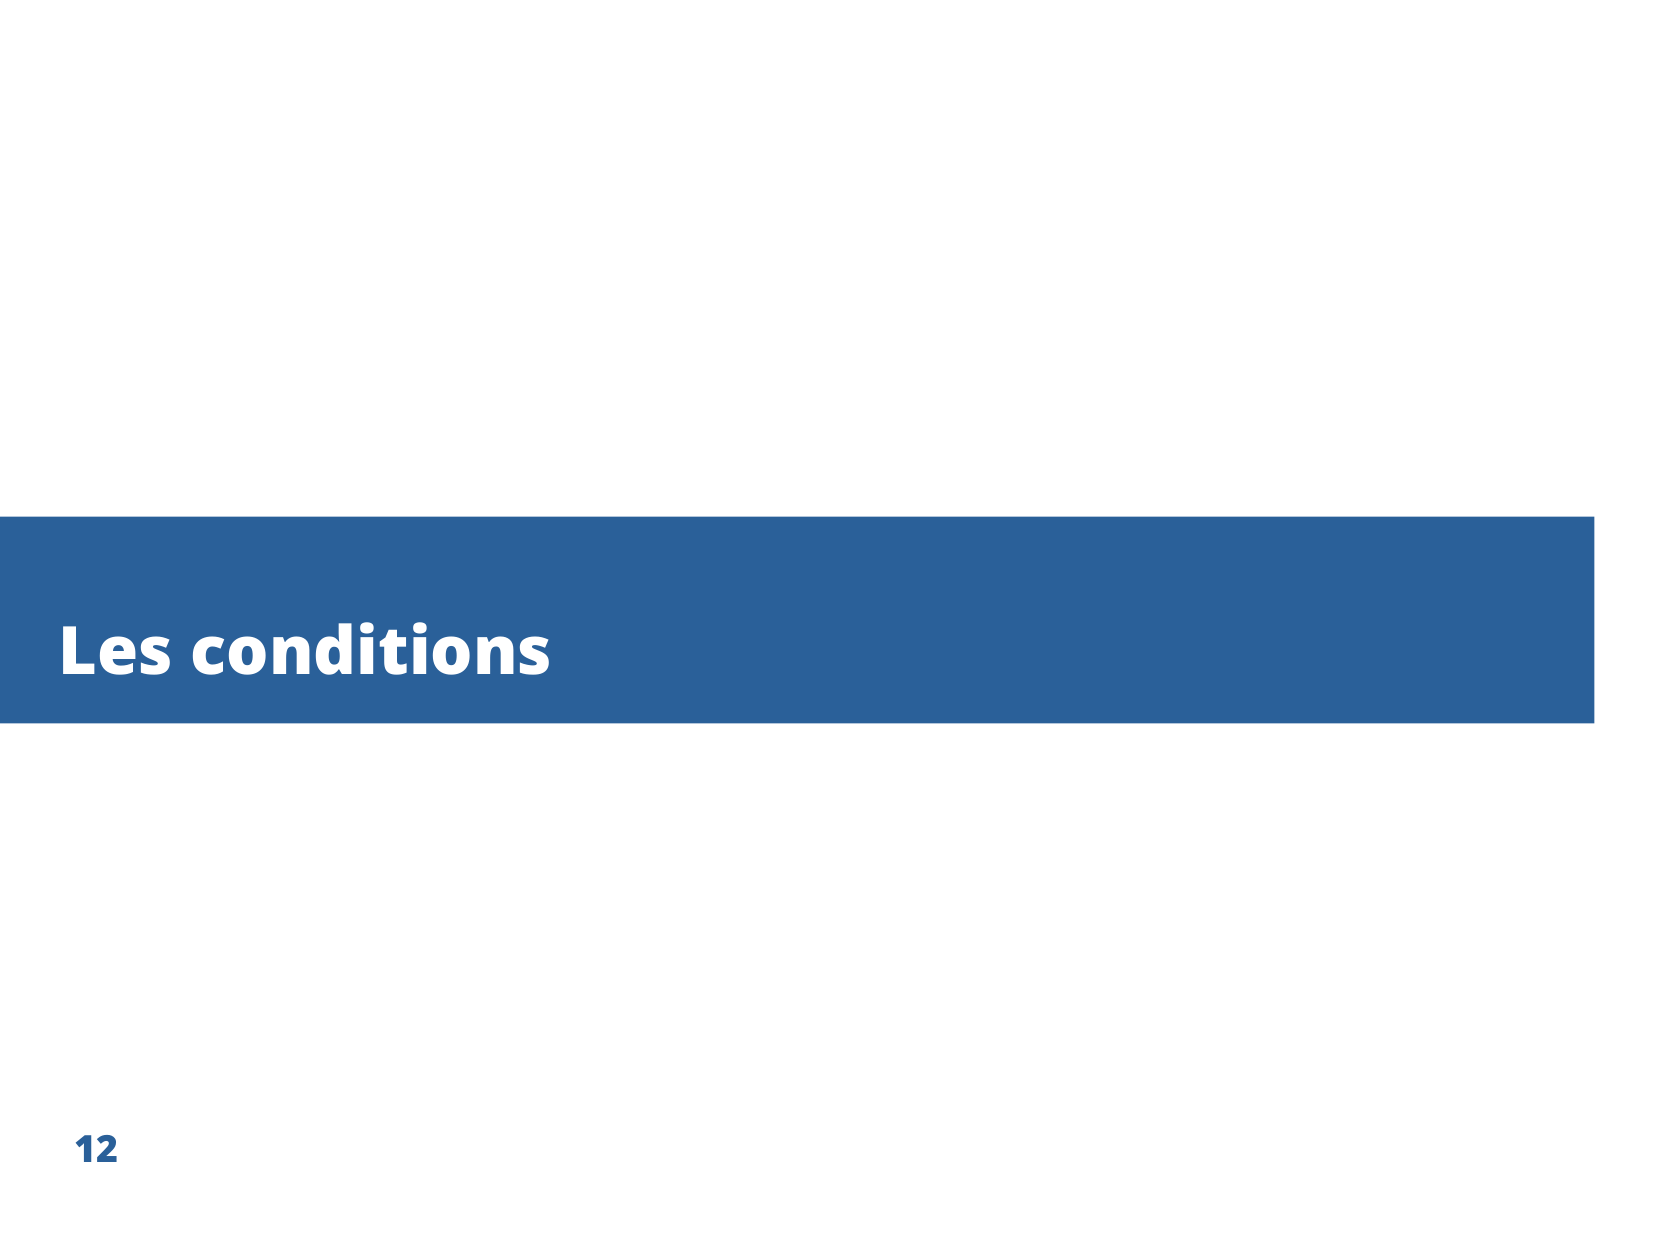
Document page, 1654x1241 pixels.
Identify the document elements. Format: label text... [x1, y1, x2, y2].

title Les conditions [59, 546, 1595, 694]
